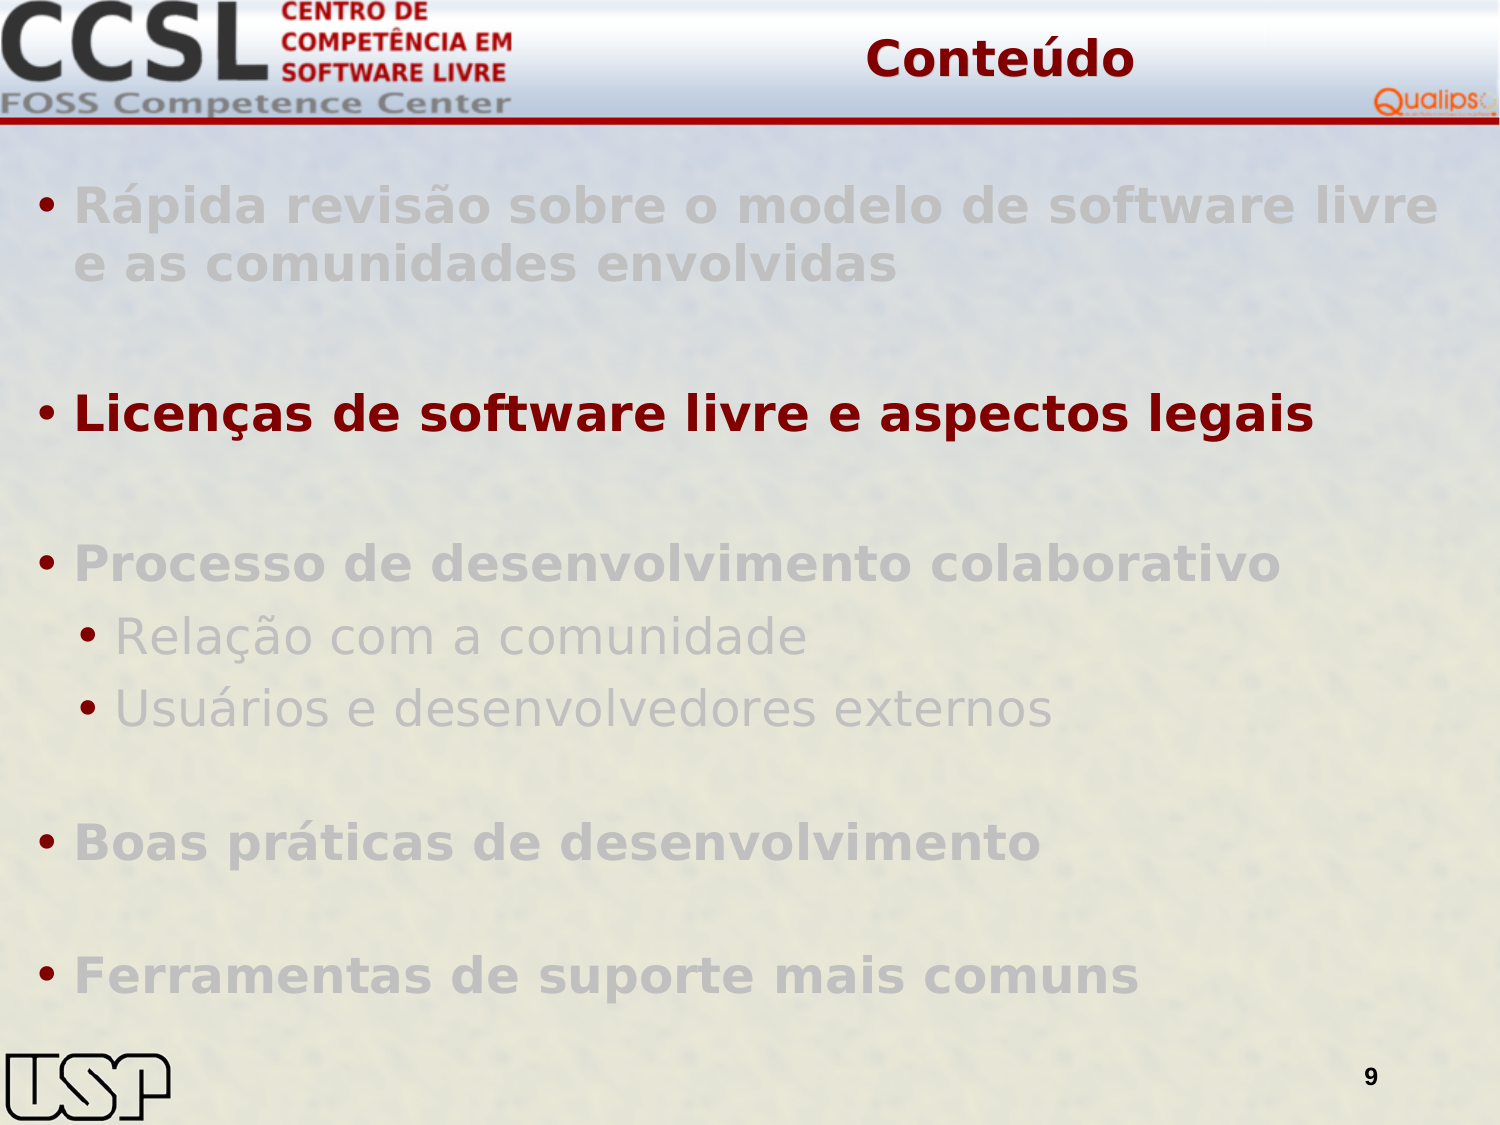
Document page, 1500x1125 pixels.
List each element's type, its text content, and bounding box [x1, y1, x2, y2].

title Conteúdo [501, 0, 1500, 119]
picture [0, 0, 1500, 1125]
list Rápida revisão sobre o modelo de software livre e as comunidades envolvidas Licenças de software livre e aspectos legais Processo de desenvolvimento colaborativo Relação com a comunidade Usuários e desenvolvedores externos Boas práticas de desenvolvimento Ferramentas de suporte mais comuns [32, 177, 1447, 1063]
